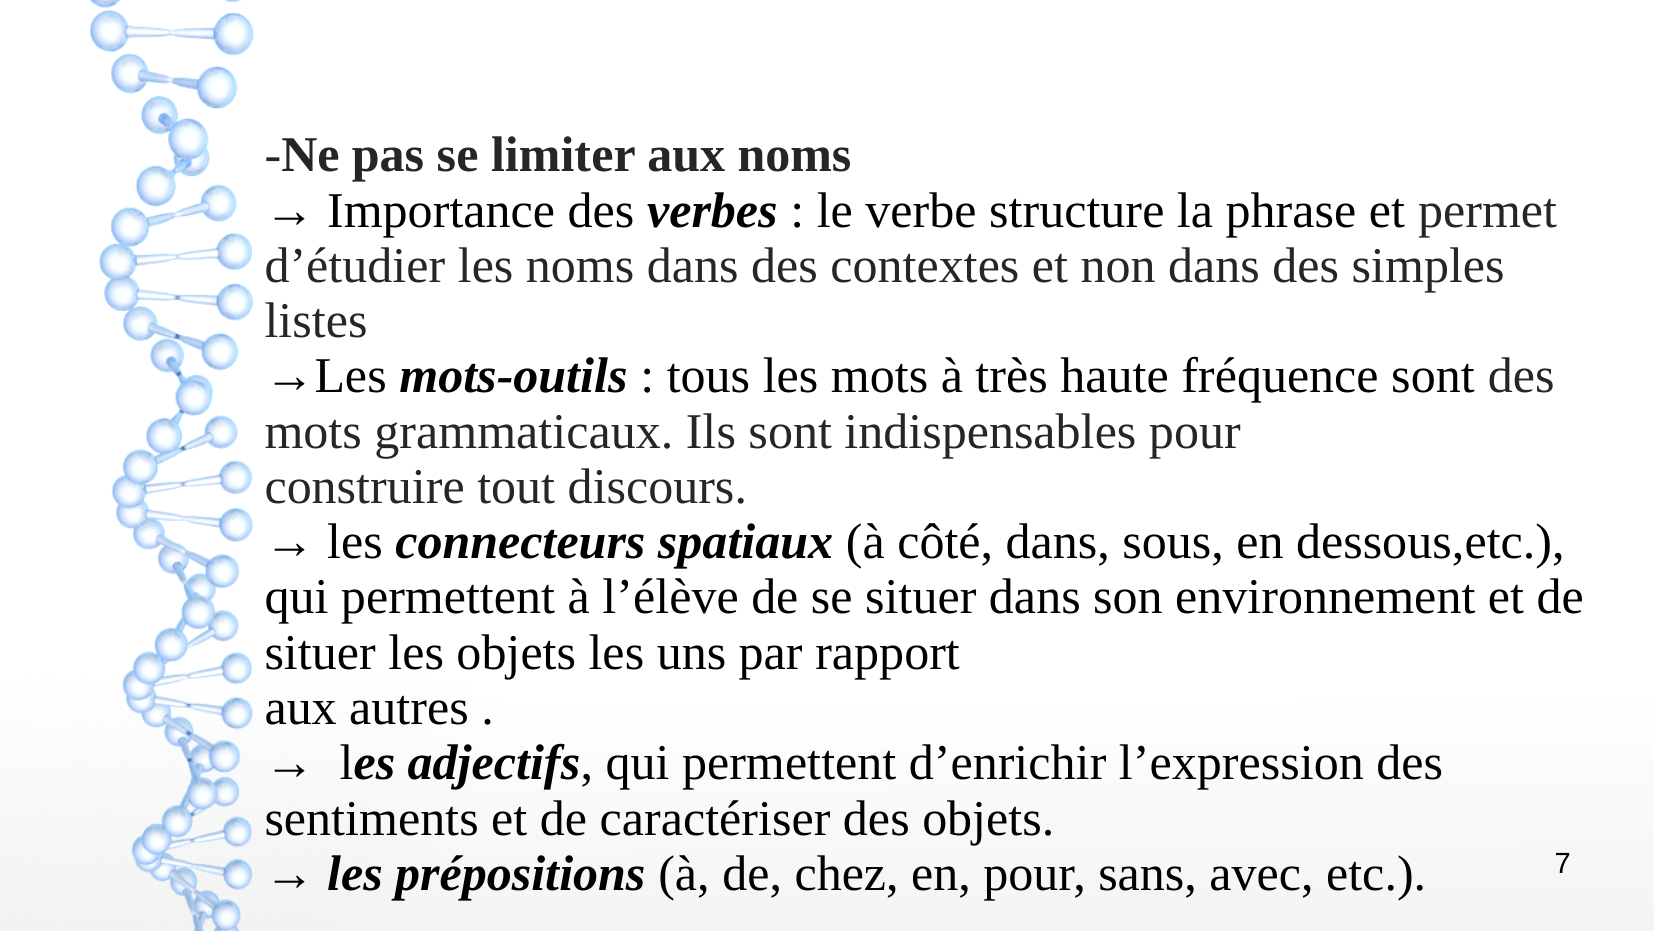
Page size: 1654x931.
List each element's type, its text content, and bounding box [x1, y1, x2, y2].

picture [0, 0, 1654, 931]
subtitle -Ne pas se limiter aux noms → Importance des verbes : le verbe structure la phrase et permet d’étudier les noms dans des contextes et non dans des simples listes →Les mots-outils : tous les mots à très haute fréquence sont des mots grammaticaux. Ils sont indispensables pour construire tout discours. → les connecteurs spatiaux (à côté, dans, sous, en dessous,etc.), qui permettent à l’élève de se situer dans son environnement et de situer les objets les uns par rapport aux autres . → les adjectifs, qui permettent d’enrichir l’expression des sentiments et de caractériser des objets. → les prépositions (à, de, chez, en, pour, sans, avec, etc.). [264, 8, 1604, 897]
